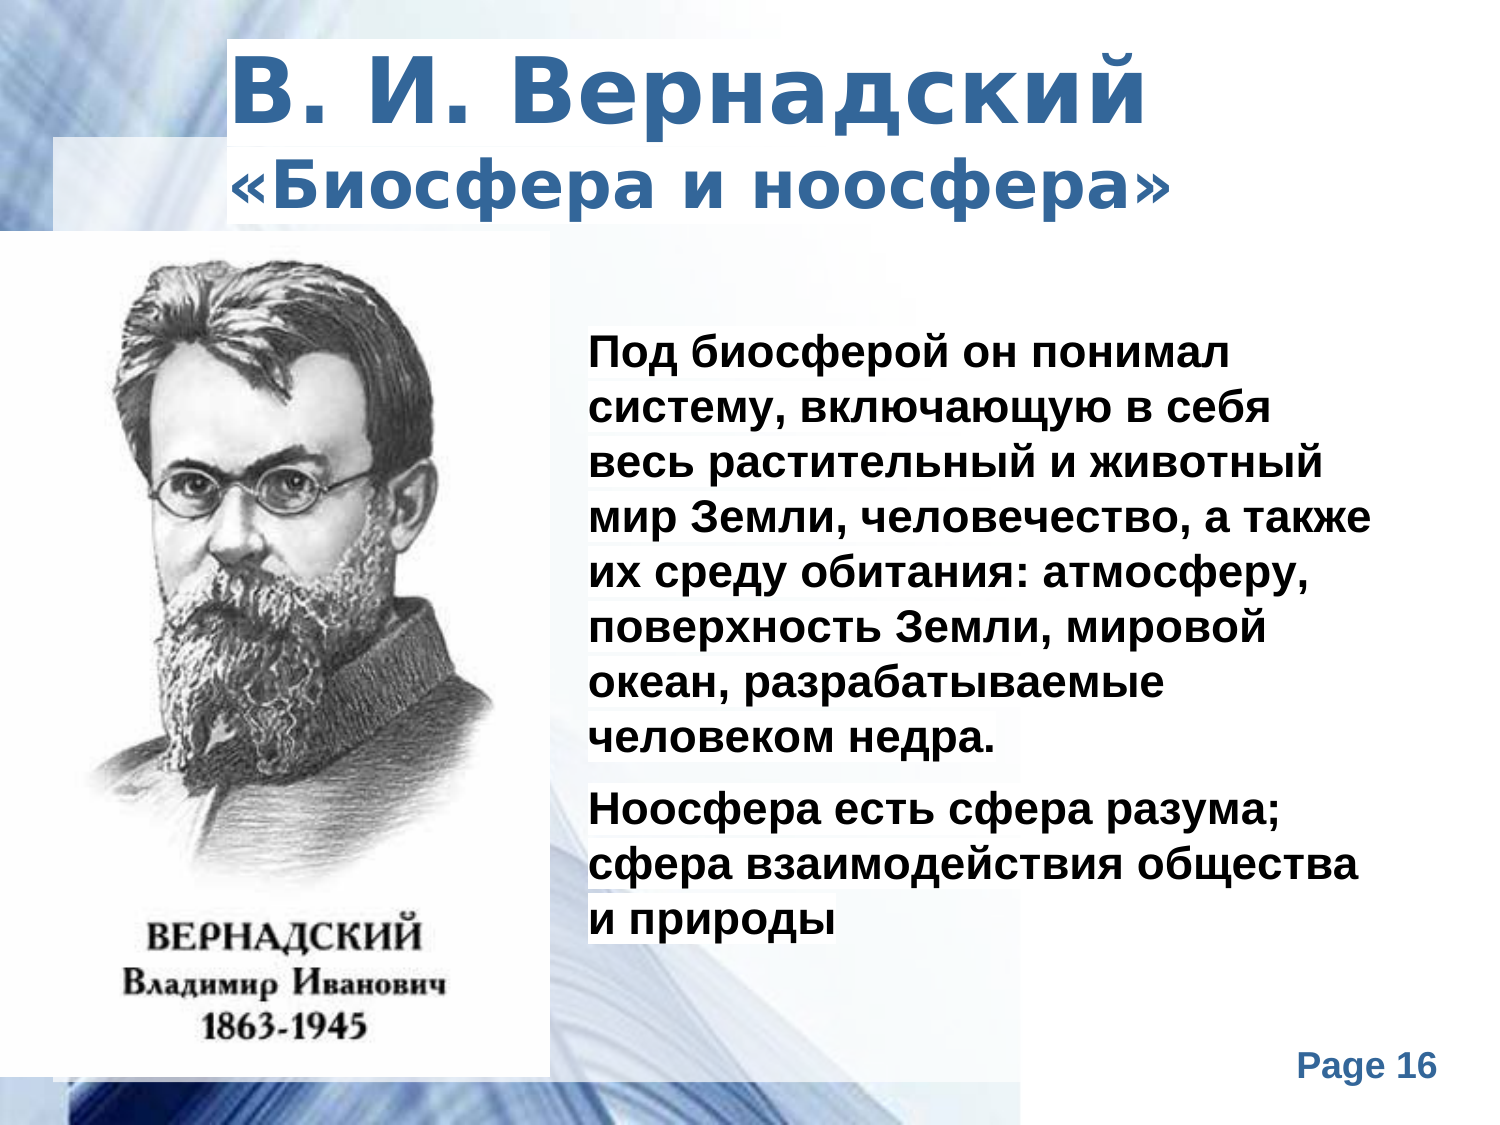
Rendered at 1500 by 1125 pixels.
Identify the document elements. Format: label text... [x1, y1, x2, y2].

list Под биосферой он понимал систему, включающую в себя весь растительный и животный мир Земли, человечество, а также их среду обитания: атмосферу, поверхность Земли, мировой океан, разрабатываемые человеком недра. Ноосфера есть сфера разума; сфера взаимодействия общества и природы [572, 314, 1400, 1057]
picture [0, 0, 1500, 1125]
title В. И. Вернадский «Биосфера и ноосфера» [212, 33, 1426, 221]
